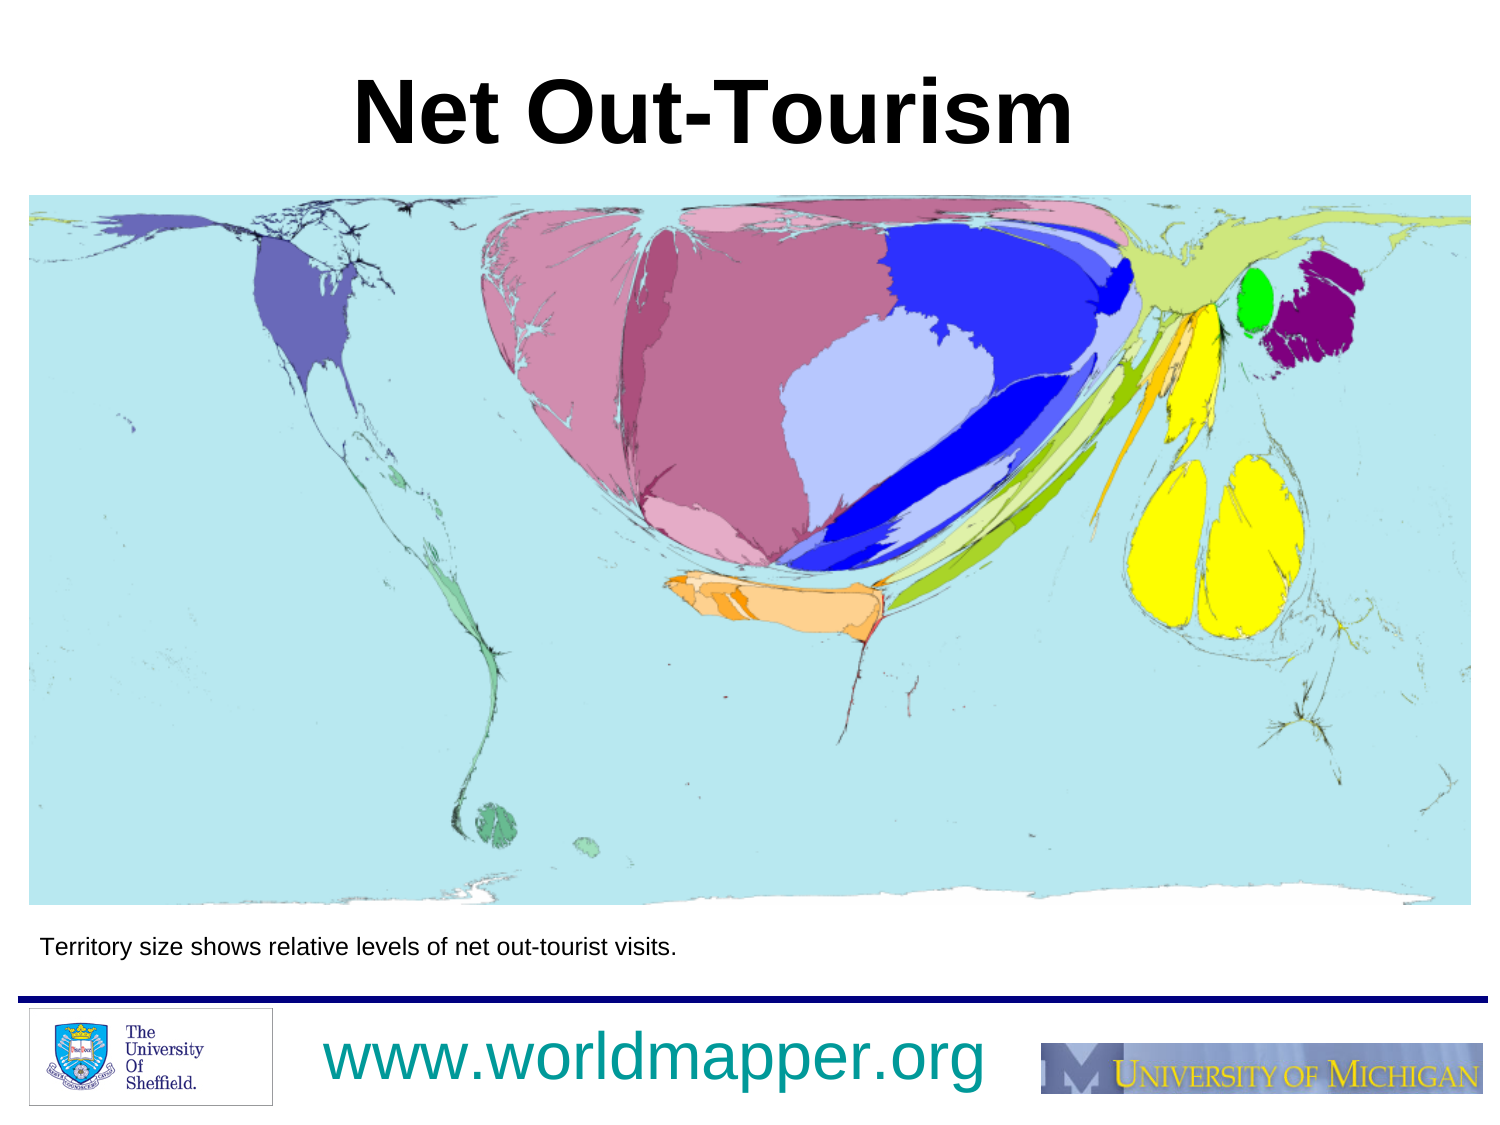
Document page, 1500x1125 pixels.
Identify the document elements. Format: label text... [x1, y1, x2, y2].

picture [1041, 1043, 1483, 1094]
picture [29, 195, 1471, 905]
title Net Out-Tourism [76, 42, 1352, 195]
picture [29, 1008, 273, 1106]
text_box Territory size shows relative levels of net out-tourist visits. [24, 925, 701, 969]
